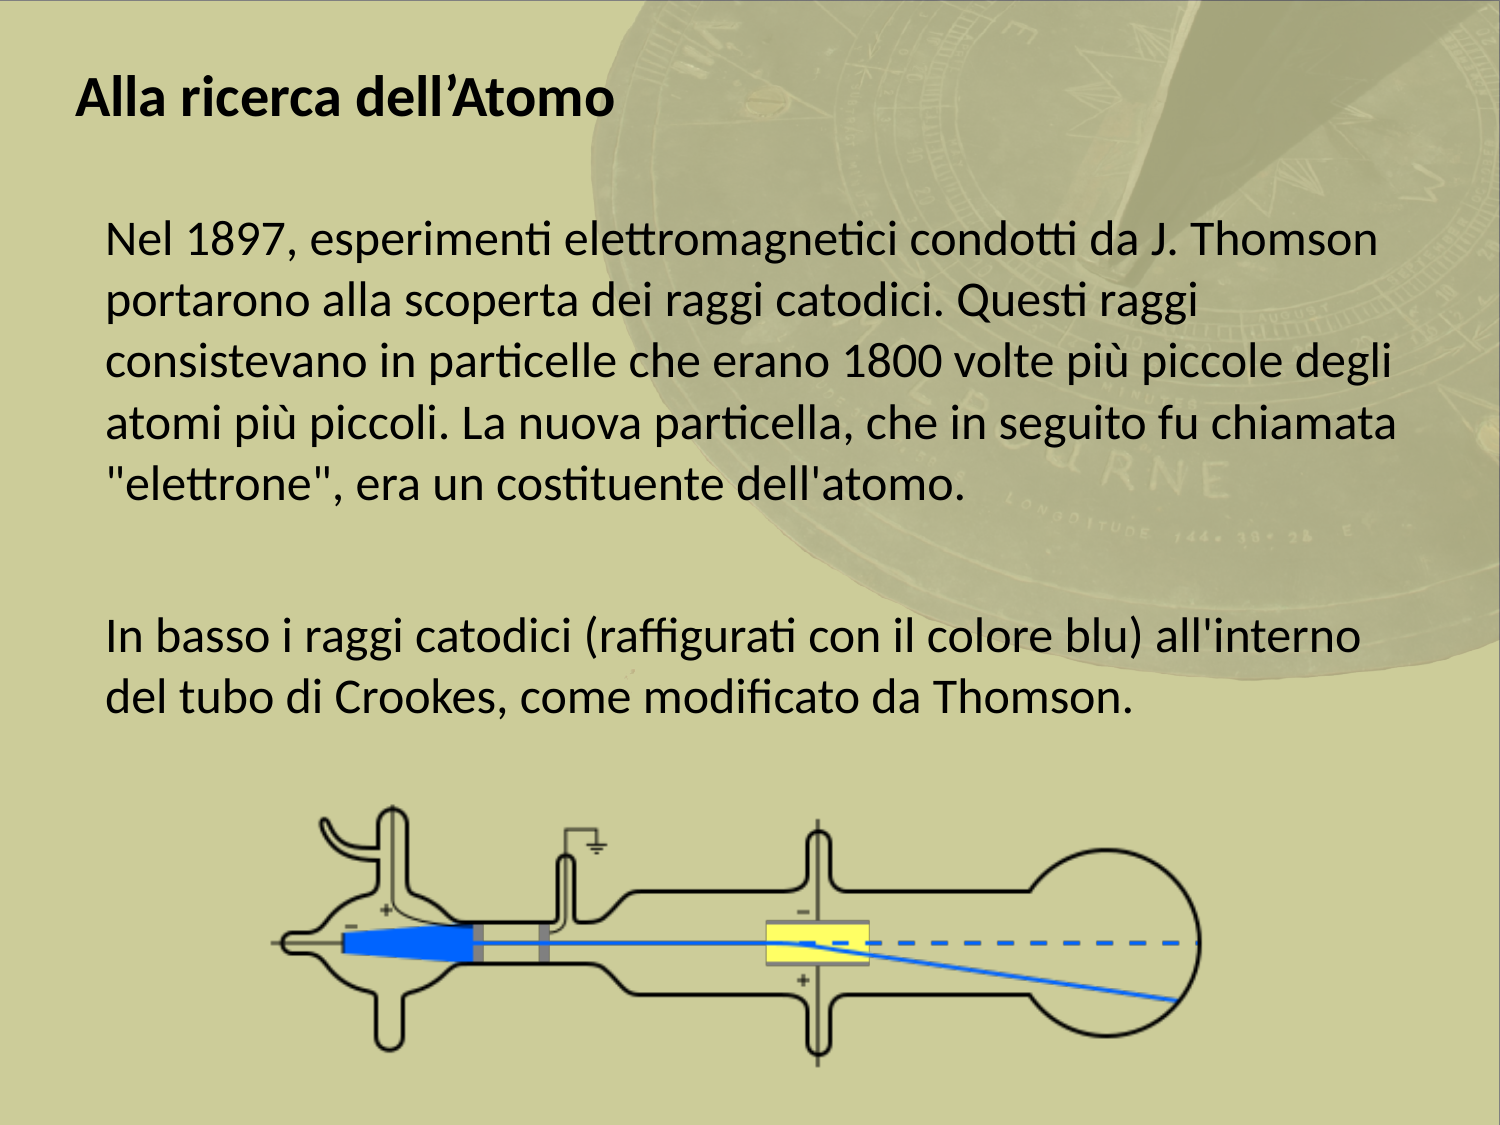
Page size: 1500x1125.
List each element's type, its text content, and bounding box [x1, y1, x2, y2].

picture [261, 801, 1227, 1078]
title Alla ricerca dell’Atomo [75, 56, 642, 120]
text_box Nel 1897, esperimenti elettromagnetici condotti da J. Thomson portarono alla scoperta dei raggi catodici. Questi raggi consistevano in particelle che erano 1800 volte più piccole degli atomi più piccoli. La nuova particella, che in seguito fu chiamata "elettrone", era un costituente dell'atomo. In basso i raggi catodici (raffigurati con il colore blu) all'interno del tubo di Crookes, come modificato da Thomson. [105, 149, 1411, 780]
